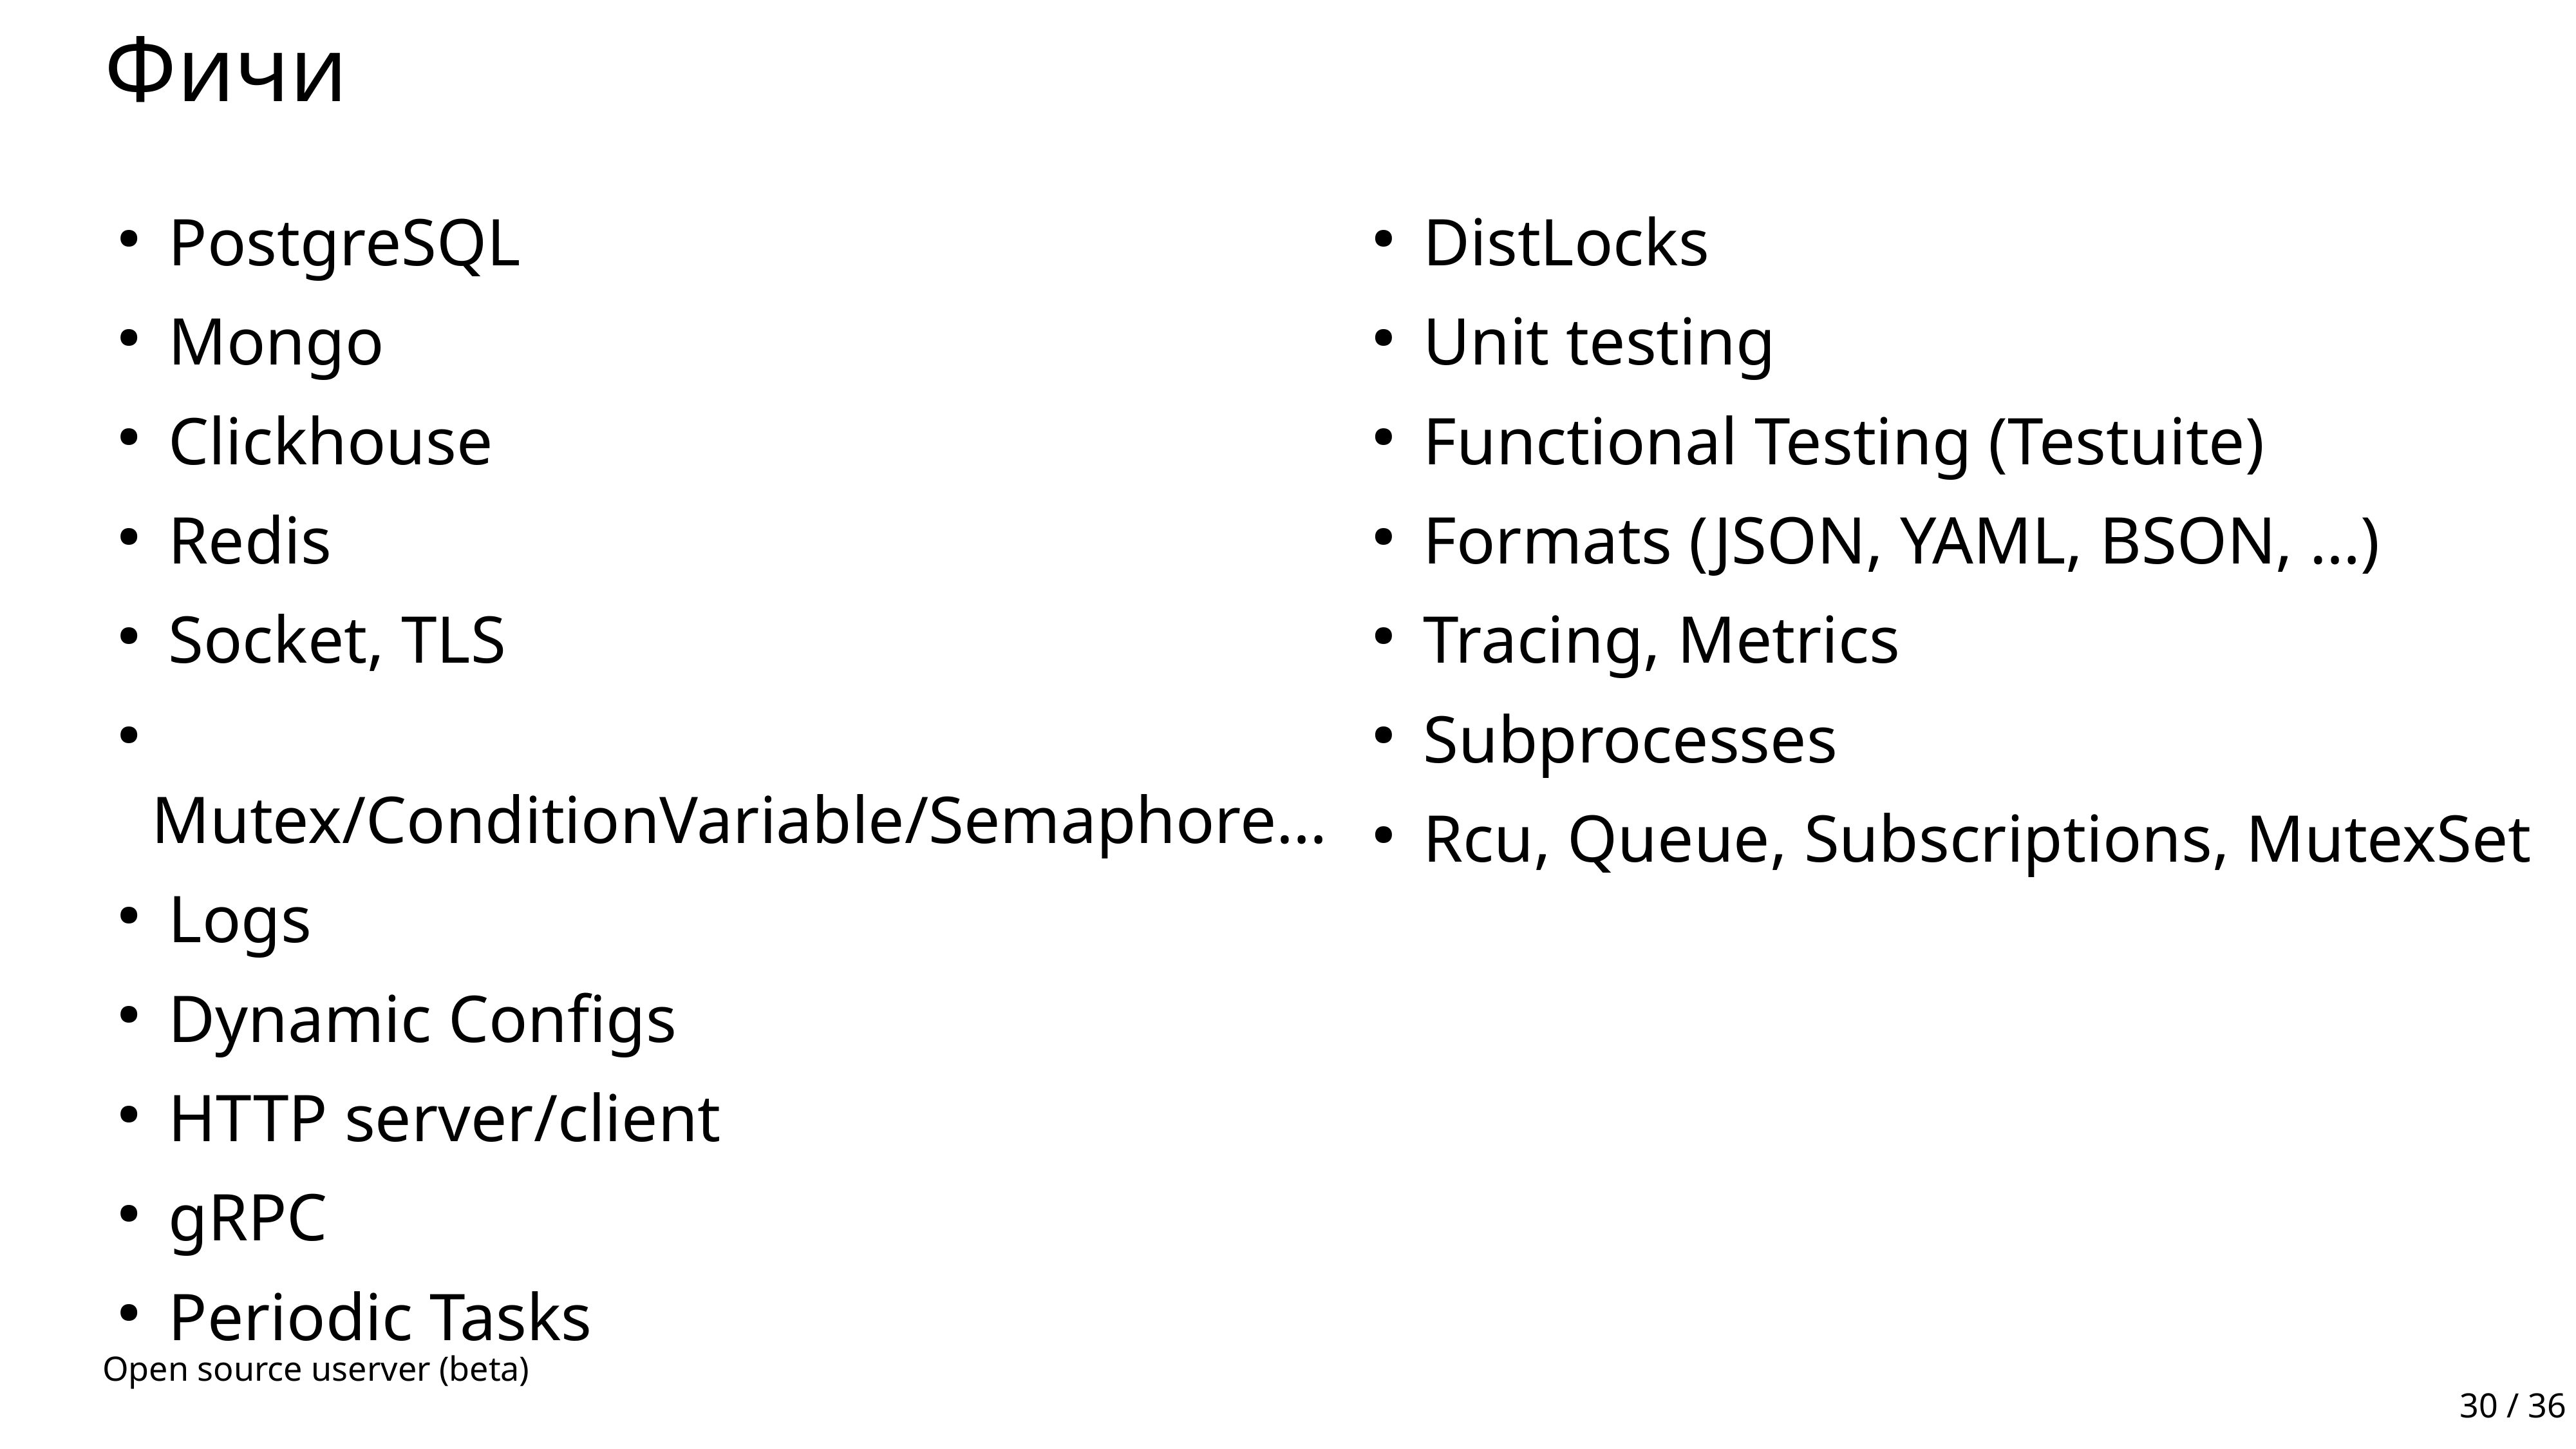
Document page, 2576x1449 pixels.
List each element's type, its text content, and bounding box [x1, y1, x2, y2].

list Open source userver (beta) [93, 1338, 1190, 1393]
list DistLocks Unit testing Functional Testing (Testuite) Formats (JSON, YAML, BSON, …) Tracing, Metrics Subprocesses Rcu, Queue, Subscriptions, MutexSet [1351, 193, 2576, 1361]
list PostgreSQL Mongo Clickhouse Redis Socket, TLS Mutex/ConditionVariable/Semaphore… Logs Dynamic Configs HTTP server/client gRPC Periodic Tasks [97, 193, 1343, 1361]
title Фичи [95, 19, 2576, 155]
list <number> / 36 [1479, 1376, 2576, 1431]
